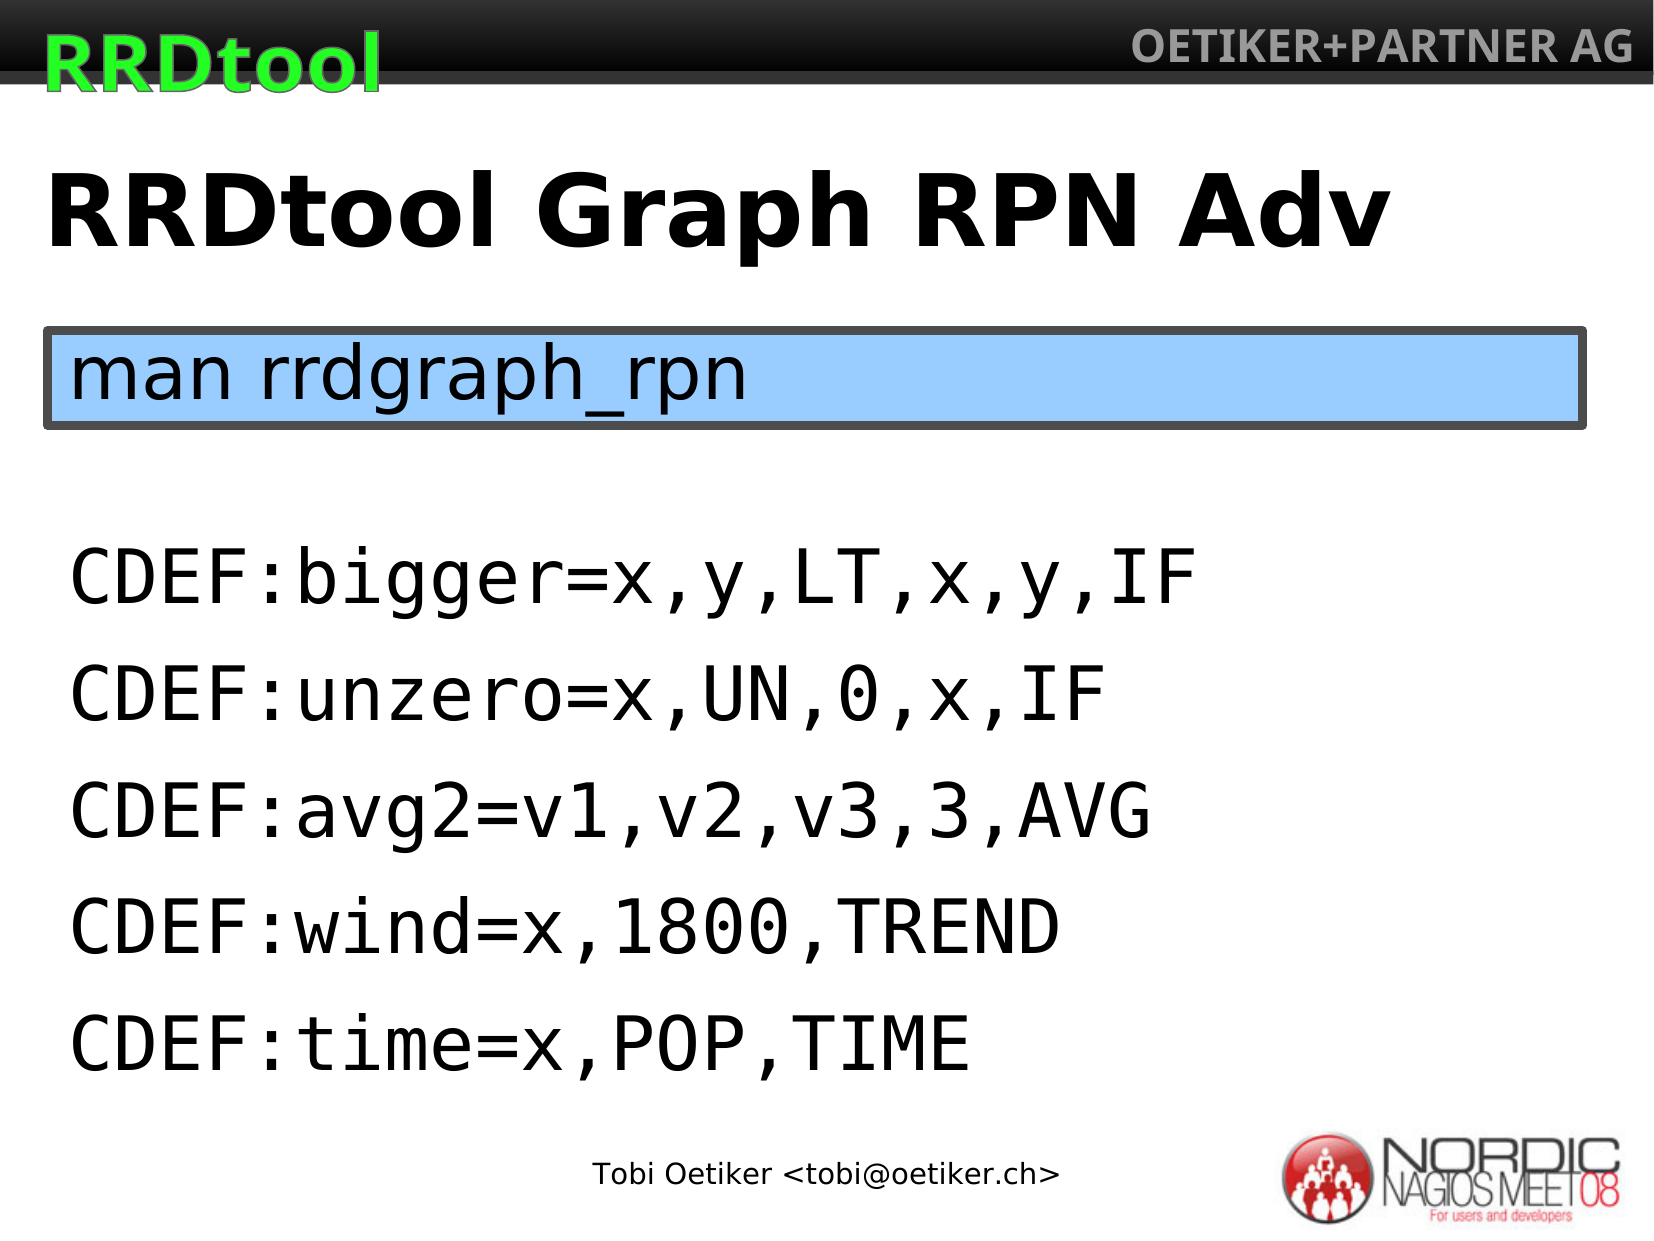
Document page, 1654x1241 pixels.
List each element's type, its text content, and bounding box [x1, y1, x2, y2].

text_box [1571, 330, 1583, 426]
title RRDtool Graph RPN Adv [43, 137, 1582, 287]
picture [1262, 1116, 1654, 1241]
list man rrdgraph_rpn CDEF:bigger=x,y,LT,x,y,IF CDEF:unzero=x,UN,0,x,IF CDEF:avg2=v1,v2,v3,3,AVG CDEF:wind=x,1800,TREND CDEF:time=x,POP,TIME [50, 329, 1571, 1099]
